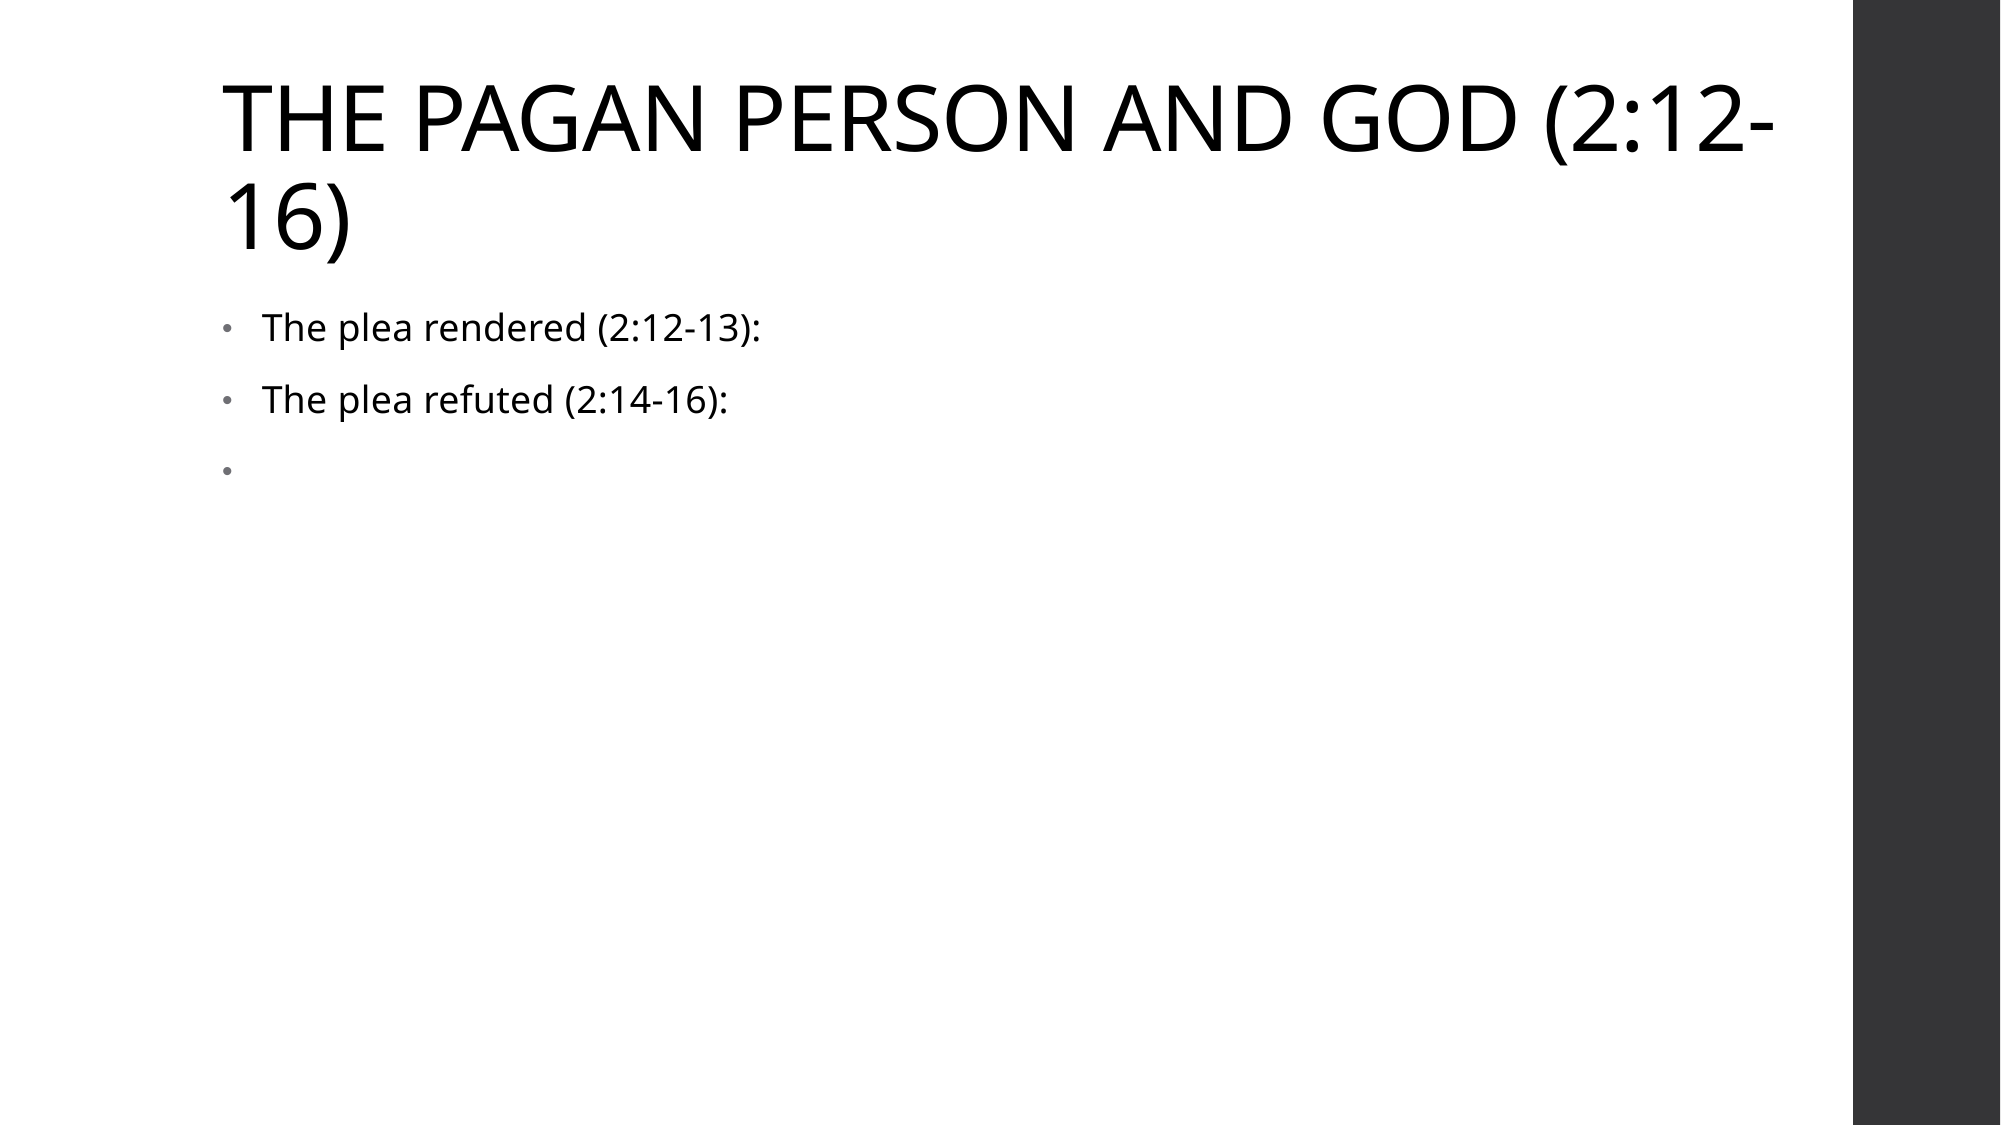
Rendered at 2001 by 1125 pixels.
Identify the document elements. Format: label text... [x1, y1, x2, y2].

list The plea rendered (2:12-13): The plea refuted (2:14-16): [206, 299, 1617, 1014]
title THE PAGAN PERSON AND GOD (2:12-16) [206, 60, 1797, 278]
